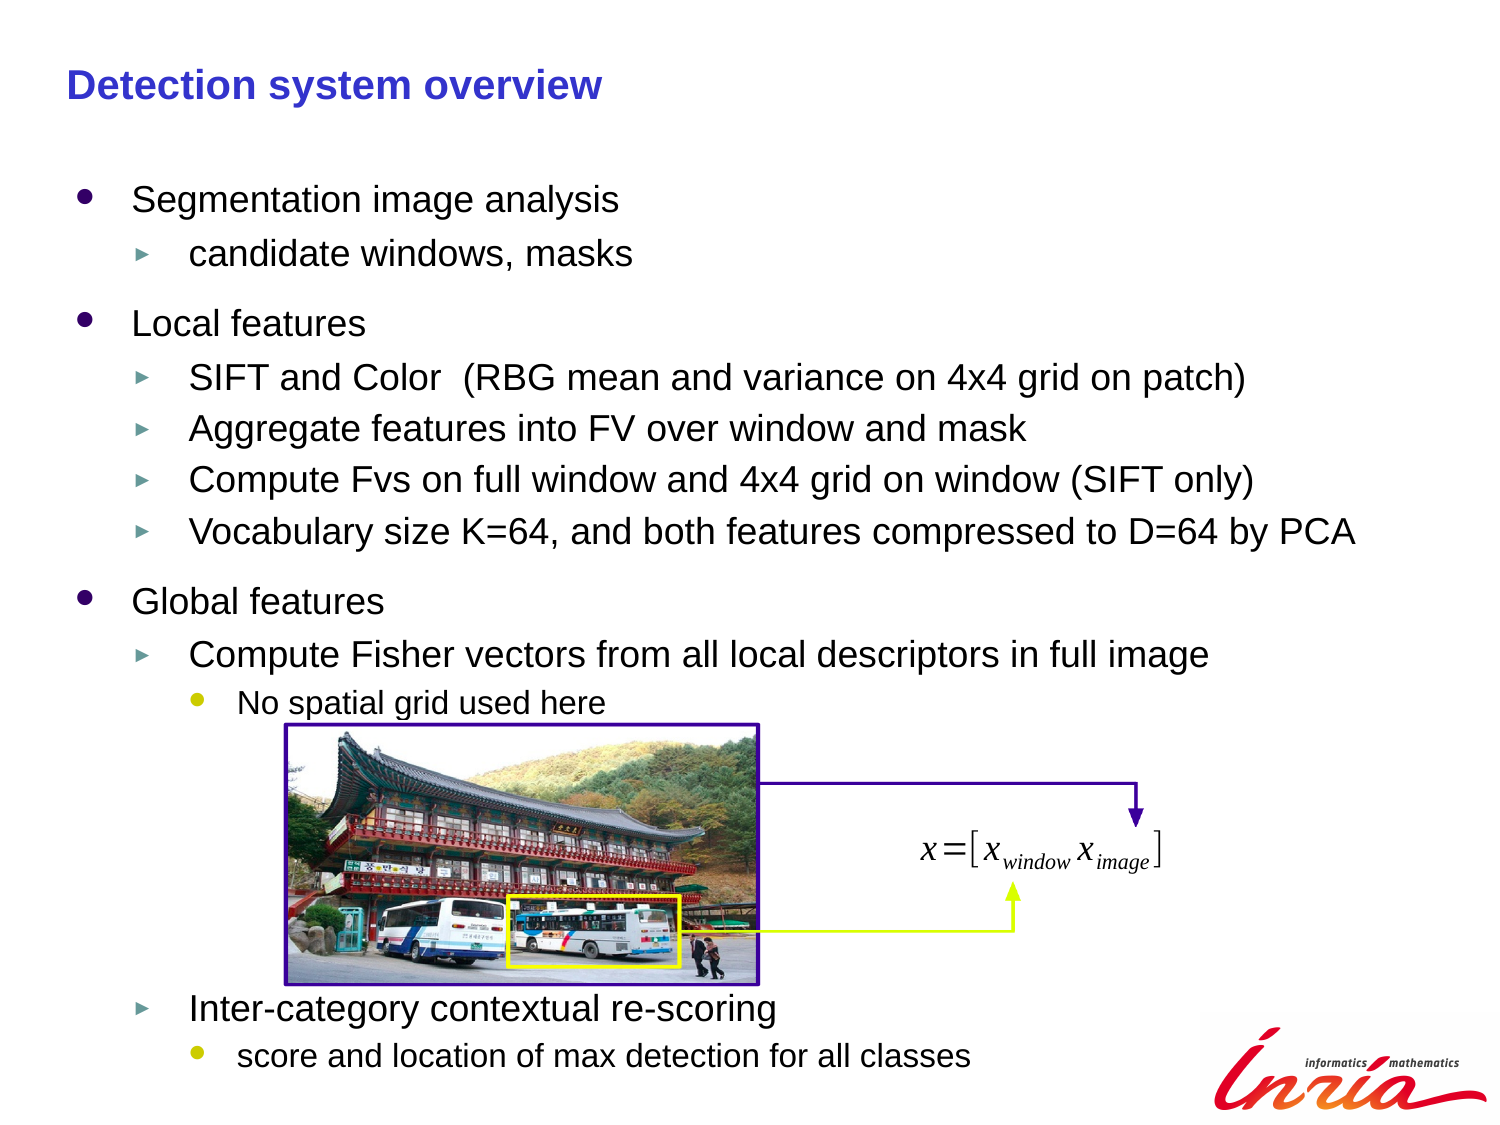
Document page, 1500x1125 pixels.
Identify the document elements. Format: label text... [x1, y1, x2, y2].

picture [1425, 1012, 1500, 1125]
chart [912, 827, 1169, 875]
title Detection system overview [51, 46, 1459, 123]
list Segmentation image analysis candidate windows, masks Local features SIFT and Color (RBG mean and variance on 4x4 grid on patch) Aggregate features into FV over window and mask Compute Fvs on full window and 4x4 grid on window (SIFT only) Vocabulary size K=64, and both features compressed to D=64 by PCA Global features Compute Fisher vectors from all local descriptors in full image No spatial grid used here Inter-category contextual re-scoring score and location of max detection for all classes [75, 178, 1425, 1125]
text_box [776, 827, 1211, 878]
picture [279, 720, 1188, 993]
